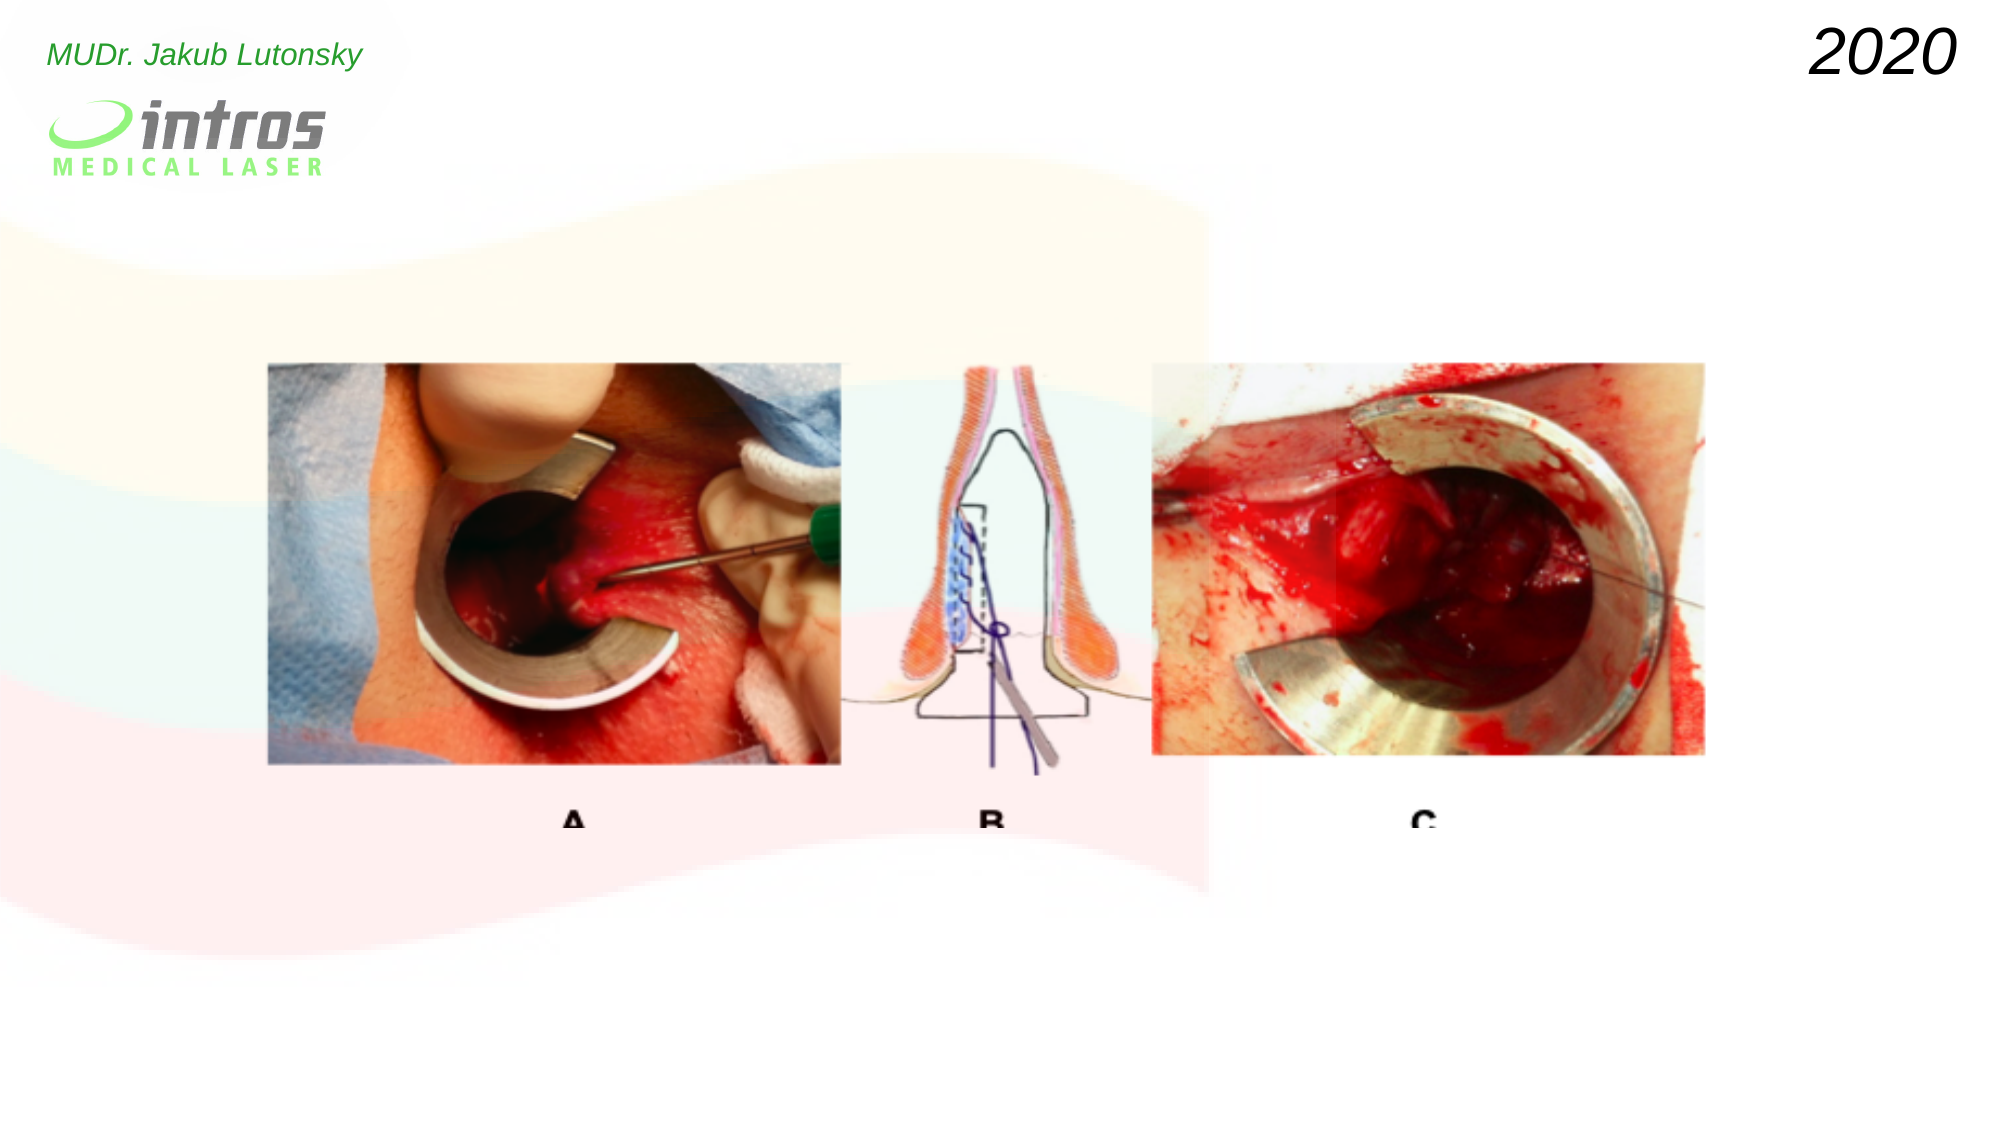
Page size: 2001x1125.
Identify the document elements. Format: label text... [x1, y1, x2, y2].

text_box 2020 [1802, 7, 2000, 97]
picture [0, 138, 1745, 987]
